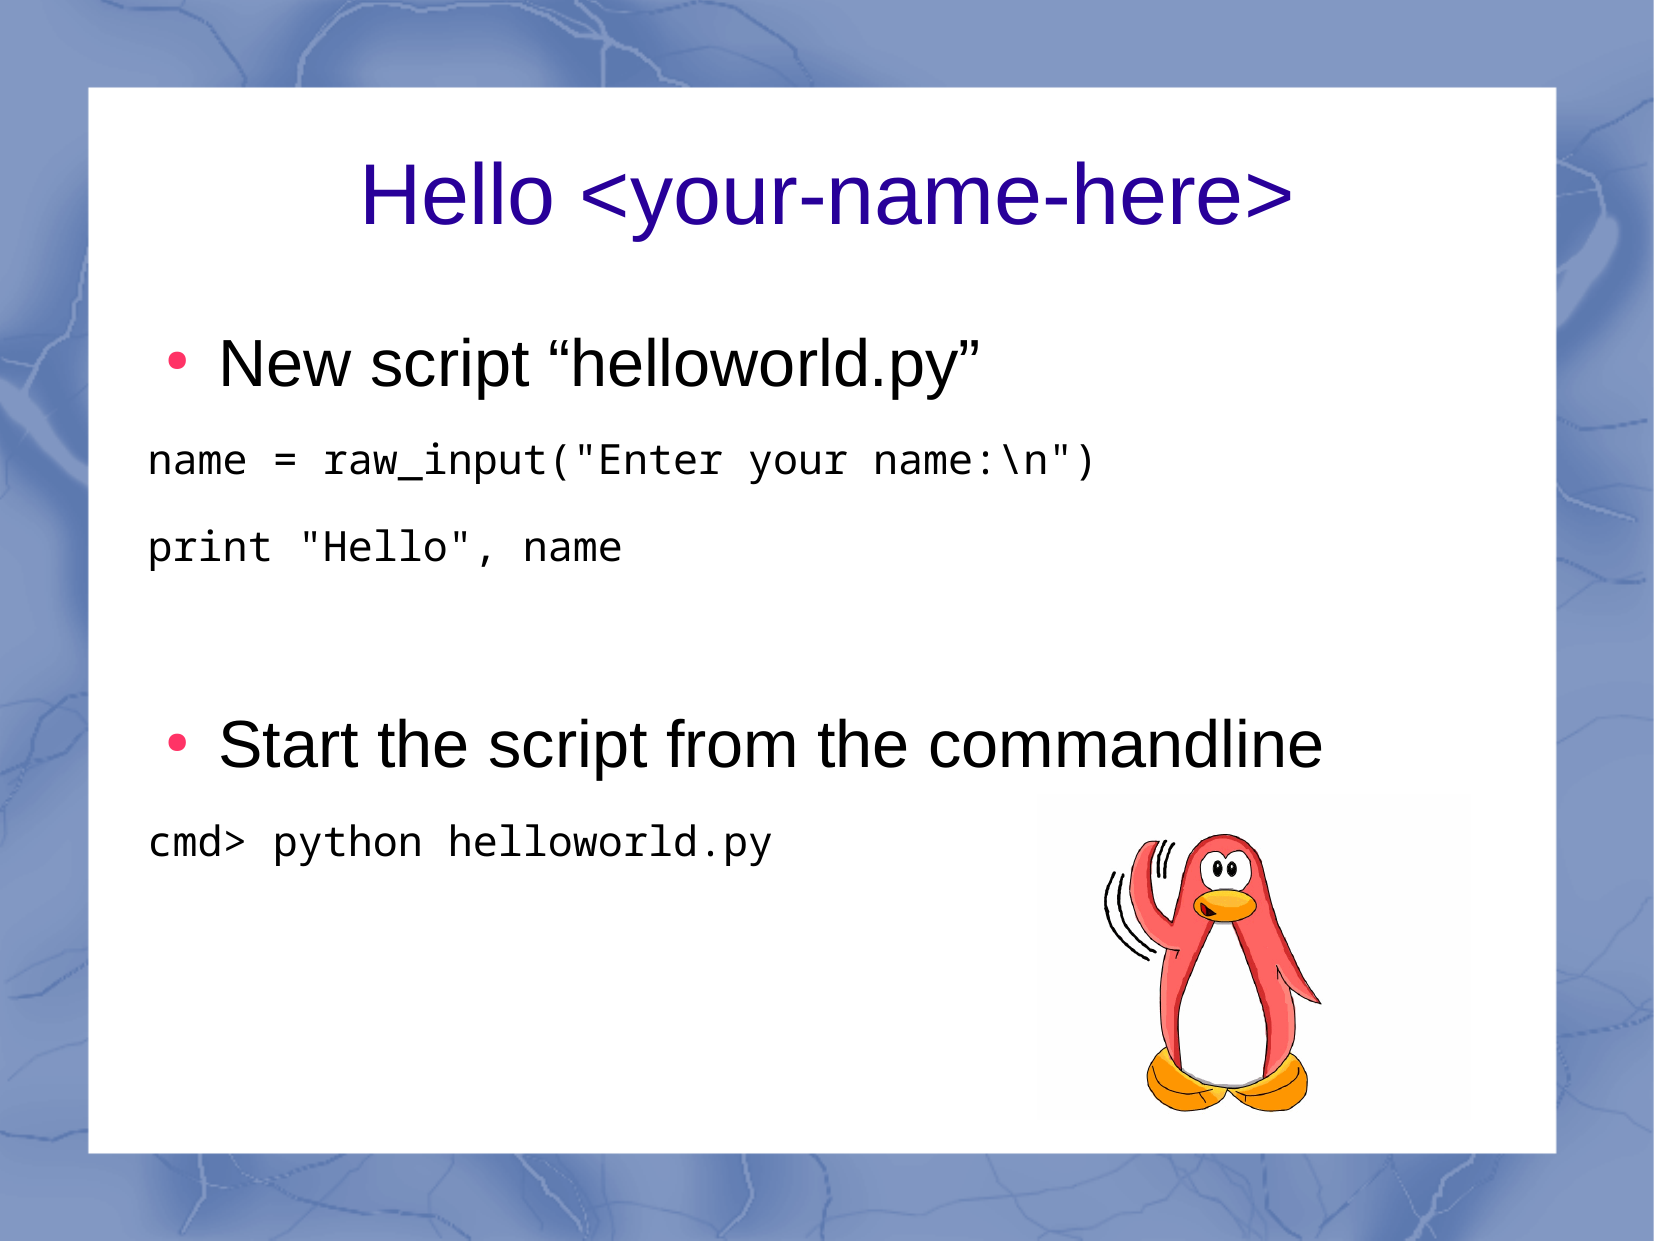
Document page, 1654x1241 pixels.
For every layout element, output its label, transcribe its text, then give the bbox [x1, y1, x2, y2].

list New script “helloworld.py” name = raw_input("Enter your name:\n") print "Hello", name Start the script from the commandline cmd> python helloworld.py [147, 325, 1506, 1031]
title Hello <your-name-here> [118, 90, 1536, 298]
picture [0, 0, 1654, 1241]
